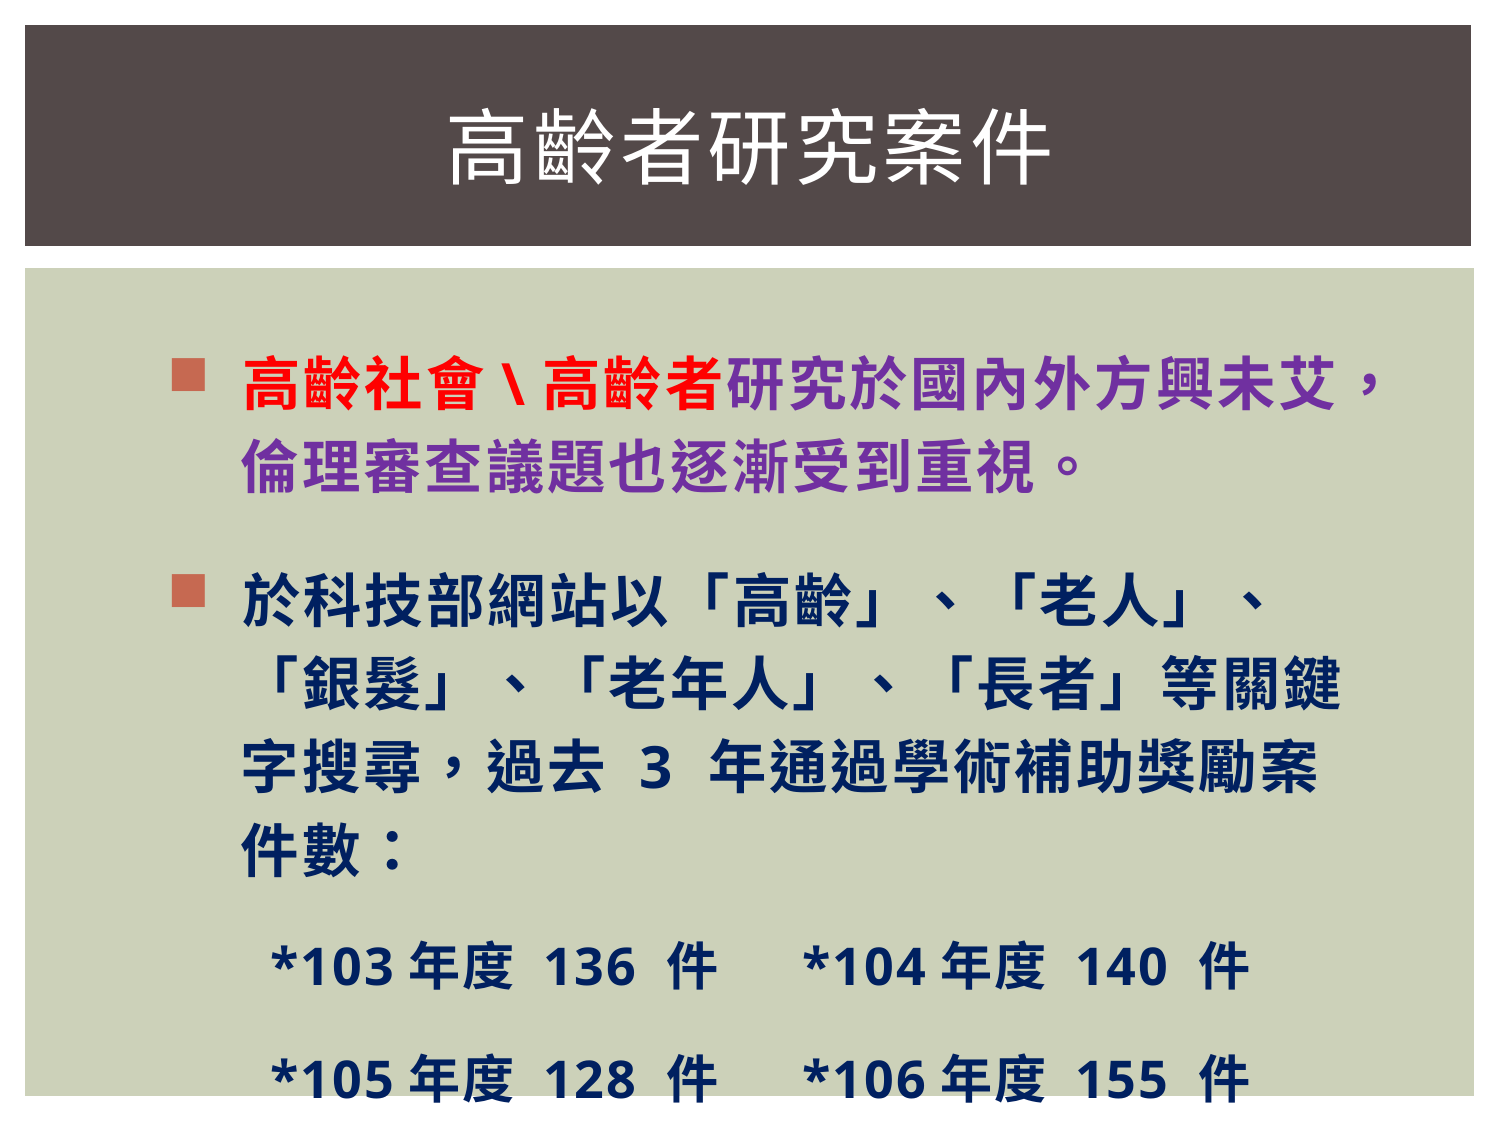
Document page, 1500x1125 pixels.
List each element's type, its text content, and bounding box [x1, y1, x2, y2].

list 高齡社會\高齡者研究於國內外方興未艾，倫理審查議題也逐漸受到重視。 於科技部網站以「高齡」、「老人」、「銀髮」、「老年人」、「長者」等關鍵字搜尋，過去 3 年通過學術補助獎勵案件數： *103年度 136 件 *104年度 140 件 *105年度 128 件 *106年度 155 件 [135, 326, 1388, 1125]
title 高齡者研究案件 [62, 58, 1438, 232]
